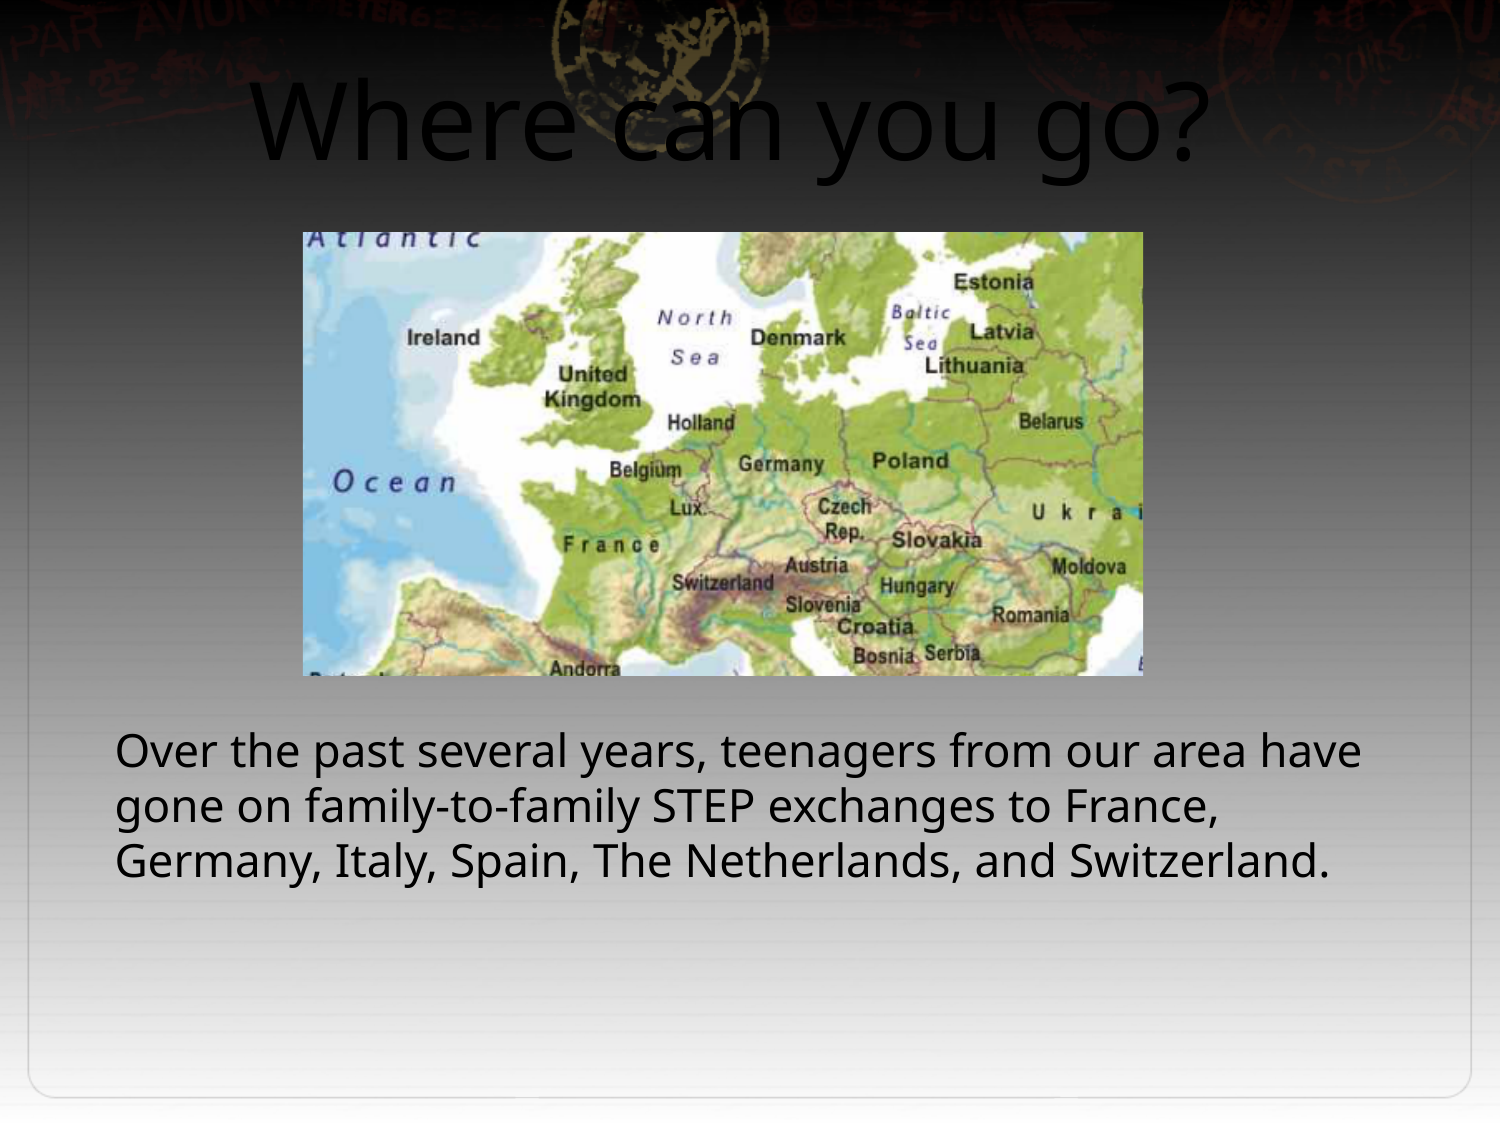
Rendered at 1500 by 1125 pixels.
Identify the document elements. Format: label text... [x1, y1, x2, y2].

title Where can you go? [74, 45, 1387, 233]
text_box Over the past several years, teenagers from our area have gone on family-to-family STEP exchanges to France, Germany, Italy, Spain, The Netherlands, and Switzerland. [99, 713, 1387, 894]
picture [0, 0, 1500, 1125]
